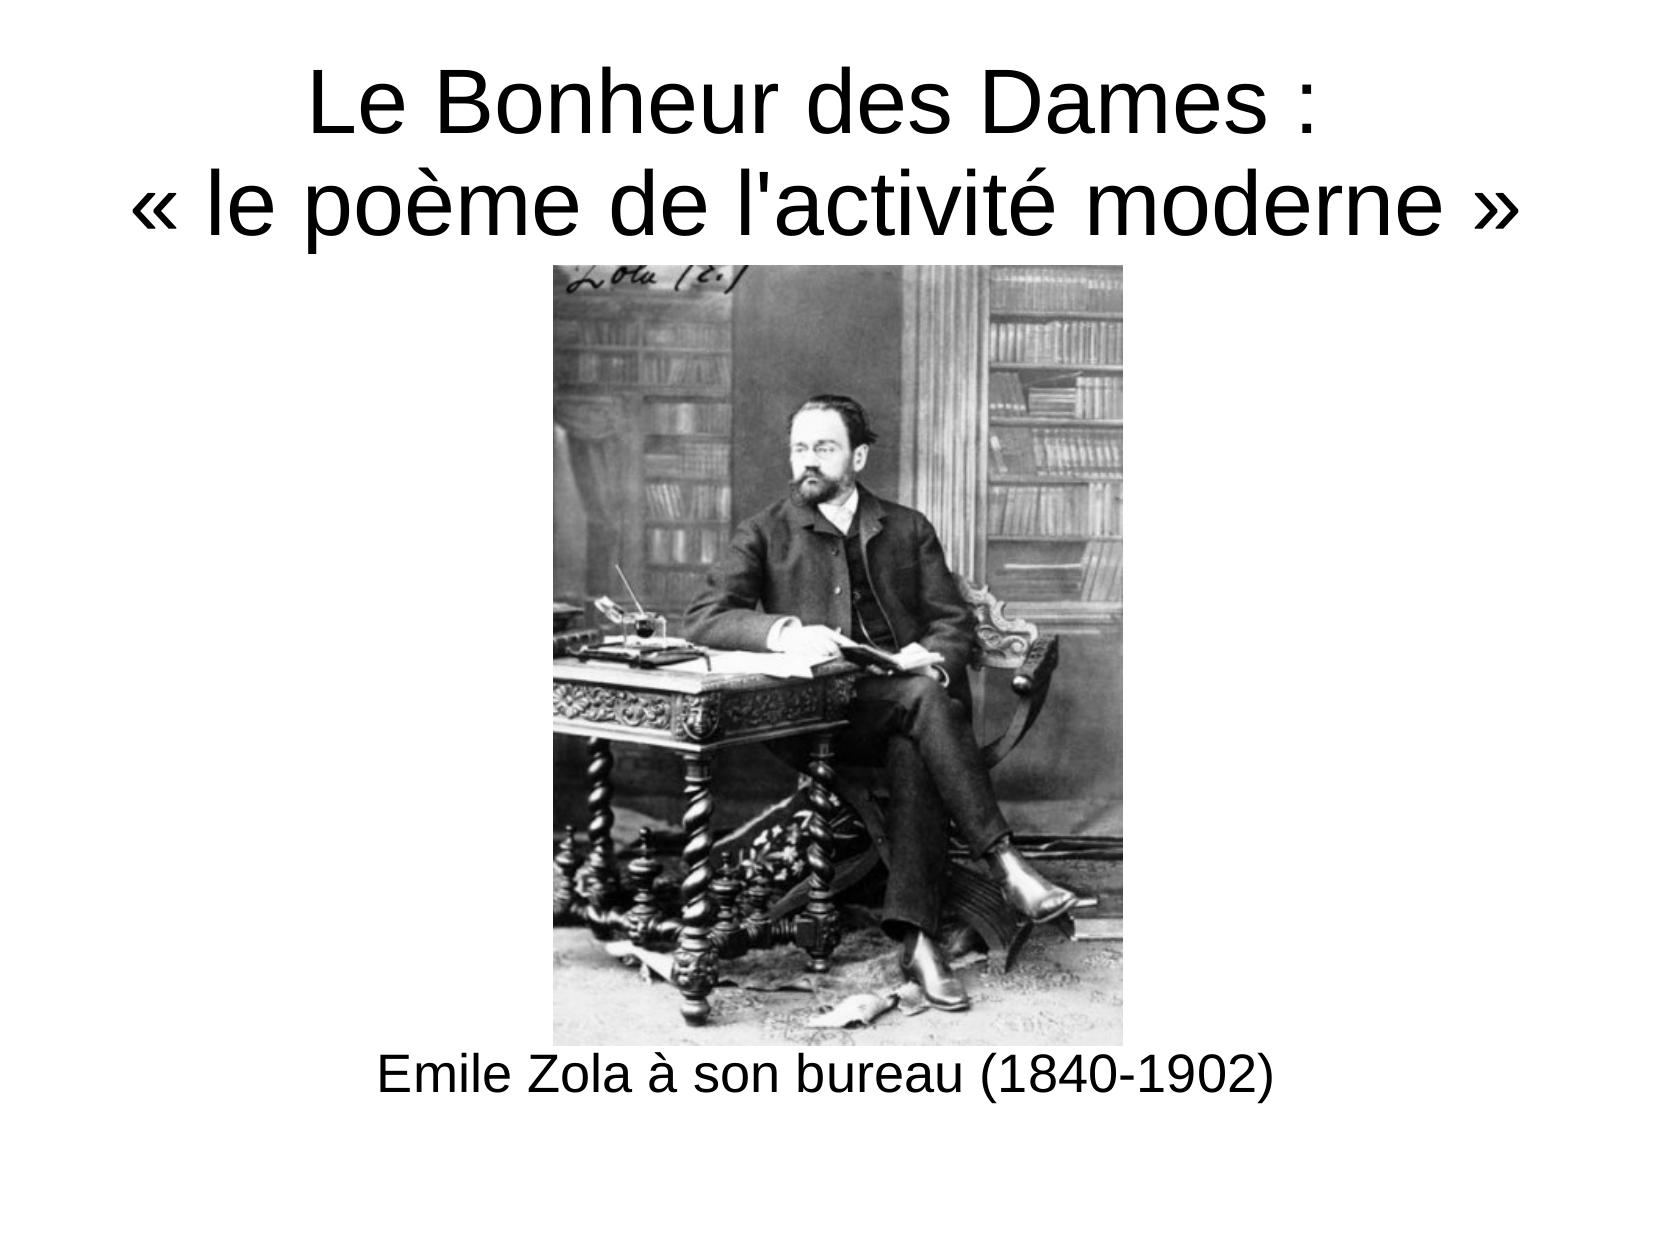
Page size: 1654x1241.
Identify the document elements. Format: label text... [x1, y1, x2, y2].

title Le Bonheur des Dames : « le poème de l'activité moderne » [82, 49, 1571, 257]
subtitle Emile Zola à son bureau (1840-1902) [82, 290, 1571, 1109]
picture [553, 265, 1123, 1046]
